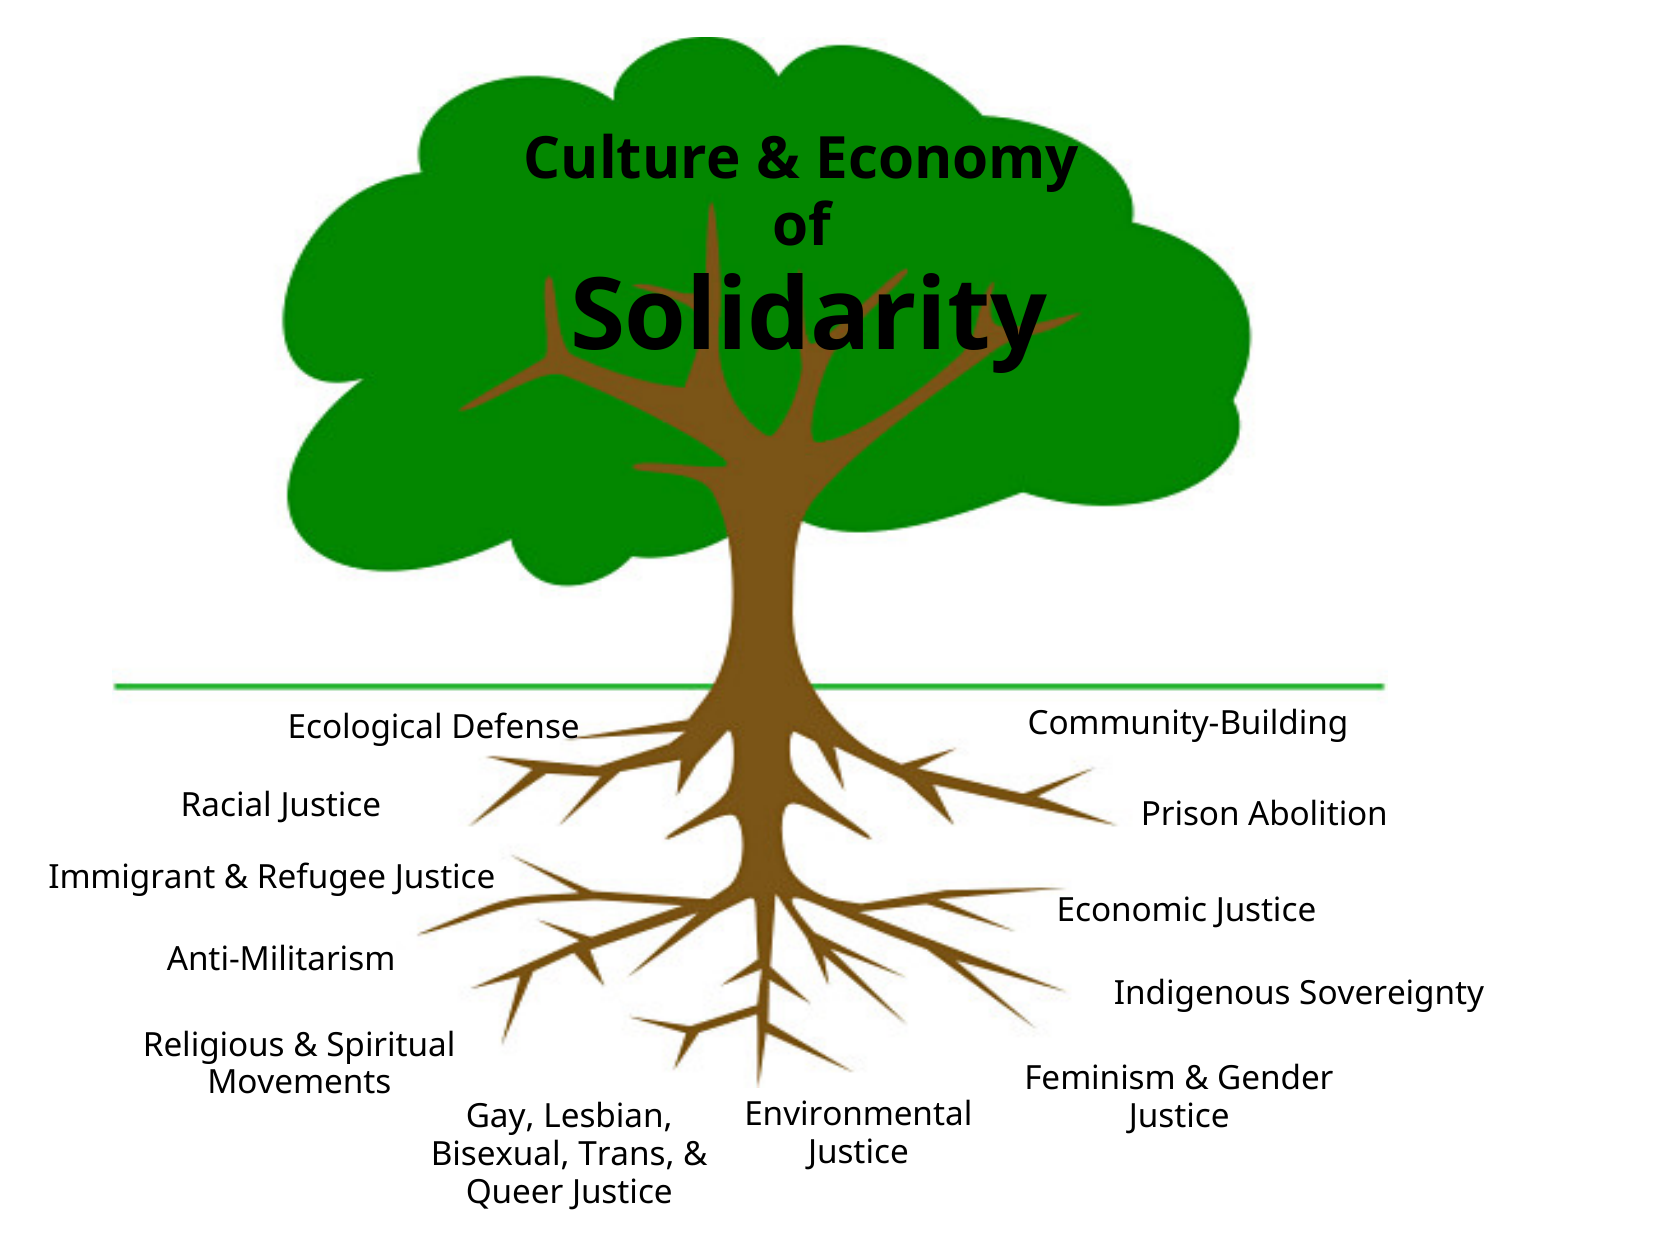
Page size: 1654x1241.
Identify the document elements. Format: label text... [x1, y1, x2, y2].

text_box Culture & Economy of Solidarity [509, 118, 1020, 352]
text_box Indigenous Sovereignty [1099, 966, 1531, 1025]
text_box Feminism & Gender Justice [1008, 1051, 1351, 1126]
text_box Environmental Justice [724, 1087, 993, 1177]
text_box Religious & Spiritual Movements [76, 1018, 523, 1114]
text_box Community-Building [1012, 696, 1382, 755]
text_box Anti-Militarism [152, 933, 444, 991]
text_box Gay, Lesbian, Bisexual, Trans, & Queer Justice [406, 1089, 733, 1183]
picture [112, 37, 1388, 1088]
text_box Economic Justice [1041, 884, 1362, 942]
text_box Immigrant & Refugee Justice [33, 850, 526, 928]
text_box Prison Abolition [1126, 787, 1434, 846]
text_box Racial Justice [165, 779, 391, 837]
text_box Ecological Defense [272, 700, 563, 759]
